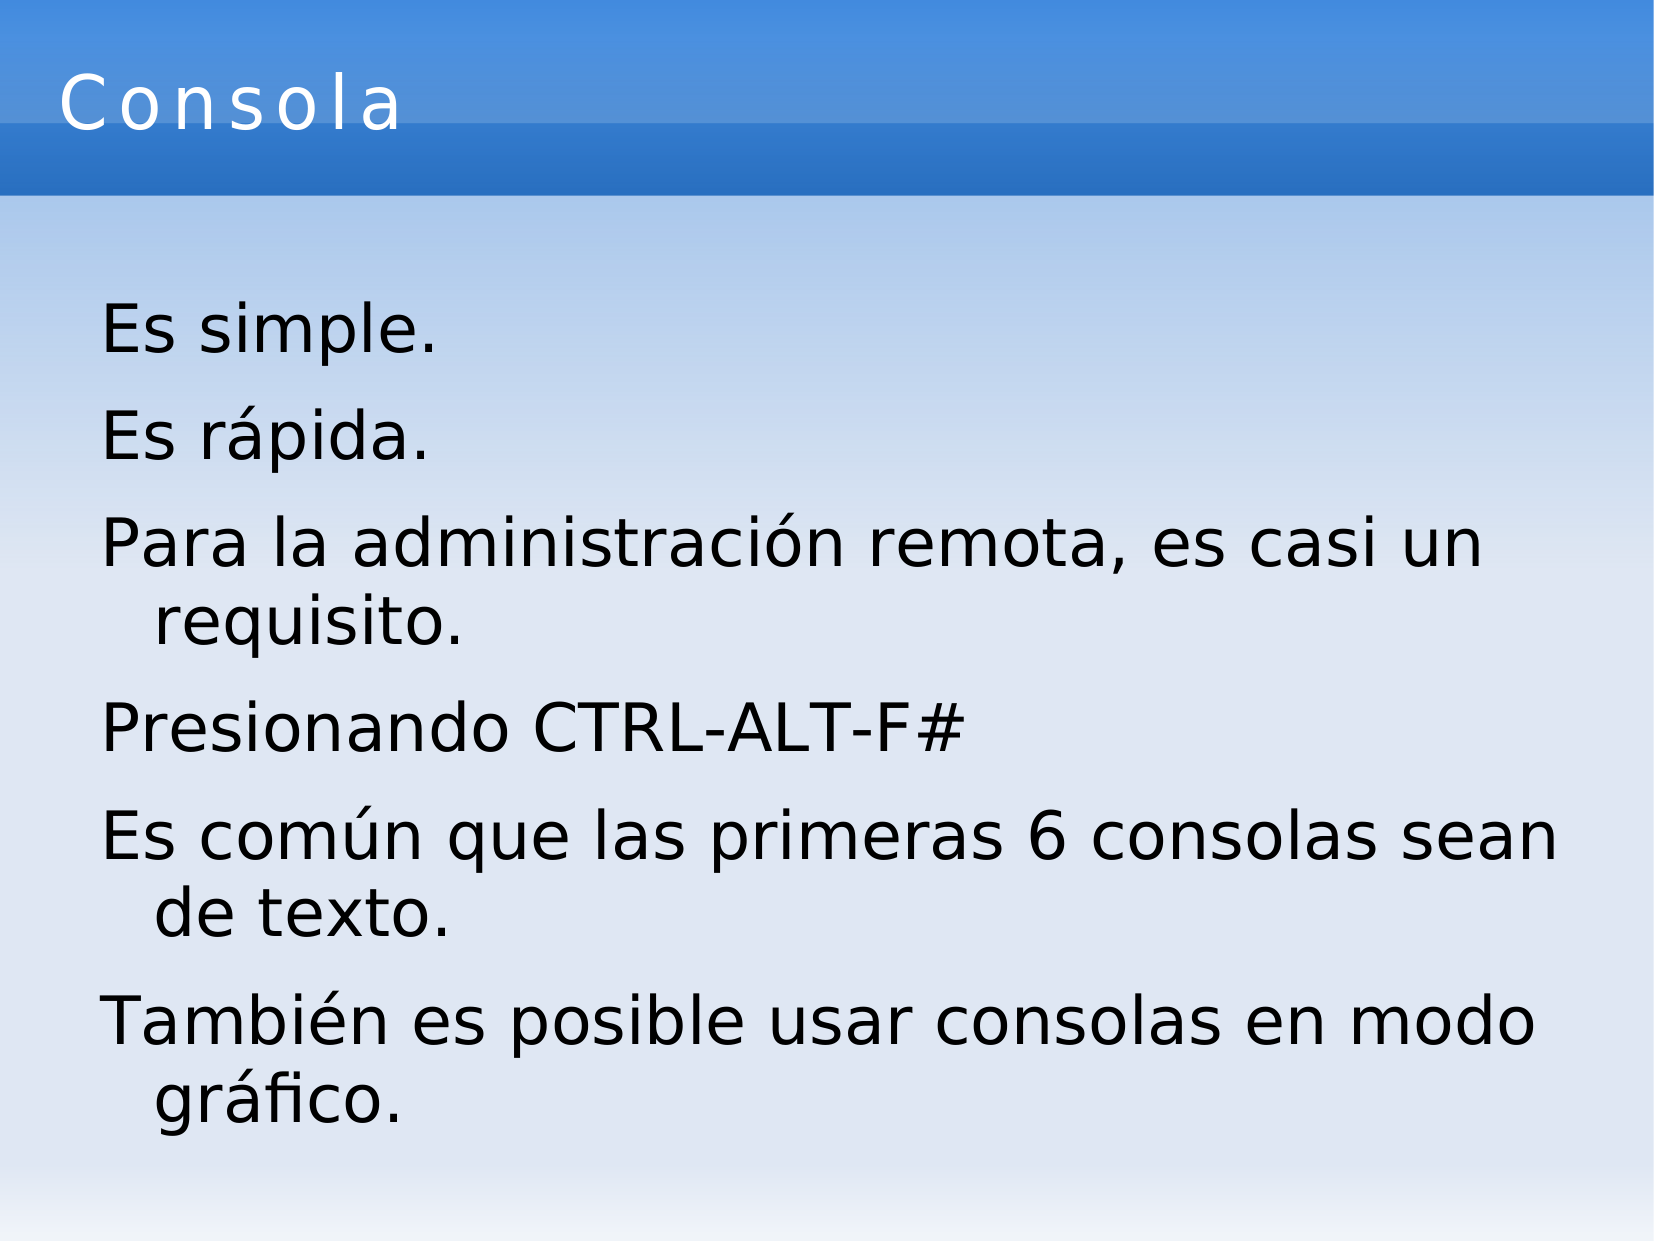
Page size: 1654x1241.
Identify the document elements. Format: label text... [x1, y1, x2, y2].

picture [0, 0, 1654, 1241]
title Consola [59, 29, 1270, 178]
list Es simple. Es rápida. Para la administración remota, es casi un requisito. Presionando CTRL-ALT-F# Es común que las primeras 6 consolas sean de texto. También es posible usar consolas en modo gráﬁco. [82, 290, 1571, 1138]
